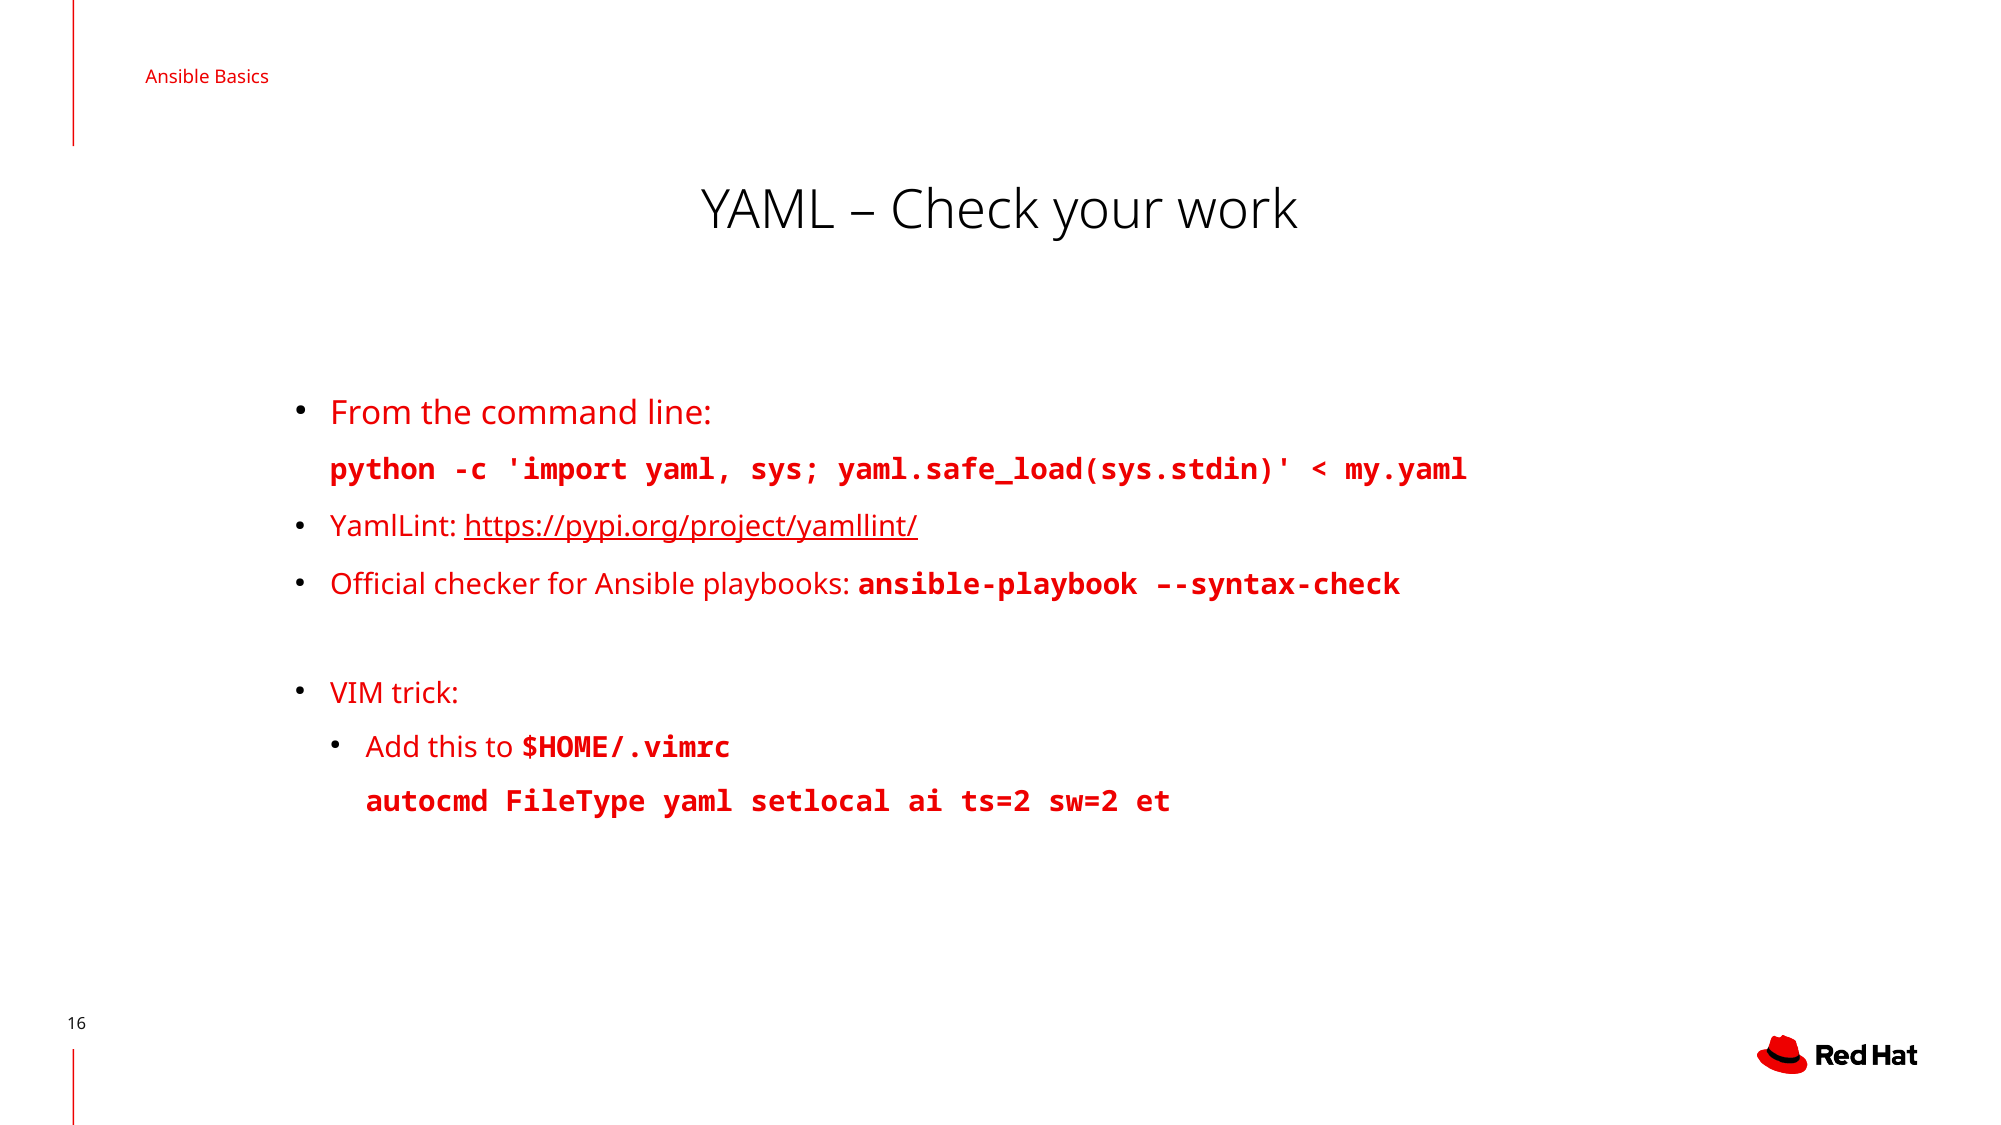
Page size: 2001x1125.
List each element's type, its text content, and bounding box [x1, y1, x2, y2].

text_box From the command line: python -c 'import yaml, sys; yaml.safe_load(sys.stdin)' < my.yaml YamlLint: https://pypi.org/project/yamllint/ Official checker for Ansible playbooks: ansible-playbook –-syntax-check VIM trick: Add this to $HOME/.vimrc autocmd FileType yaml setlocal ai ts=2 sw=2 et [294, 329, 1796, 1022]
title YAML – Check your work [287, 155, 1713, 315]
subtitle Ansible Basics [73, 9, 918, 143]
picture [1757, 1035, 1918, 1074]
